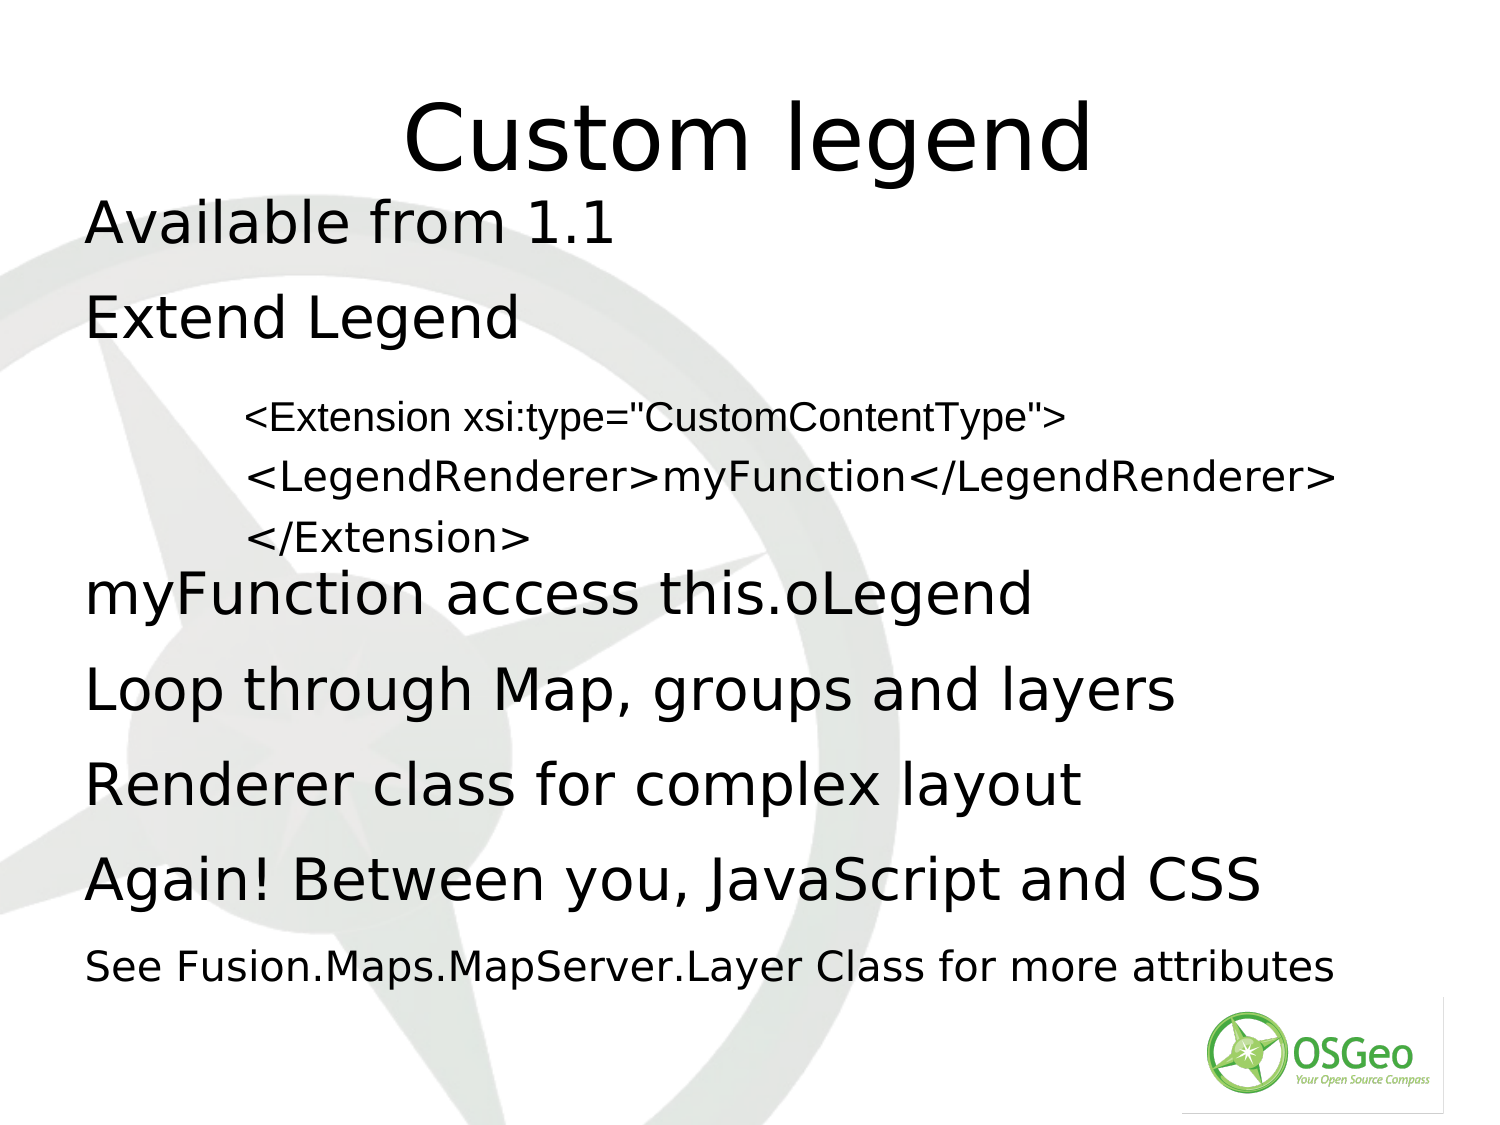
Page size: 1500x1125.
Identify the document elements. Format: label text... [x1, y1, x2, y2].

picture [1181, 996, 1444, 1114]
title Custom legend [74, 44, 1425, 233]
list Available from 1.1 Extend Legend <Extension xsi:type="CustomContentType"> <LegendRenderer>myFunction</LegendRenderer> </Extension> myFunction access this.oLegend Loop through Map, groups and layers Renderer class for complex layout Again! Between you, JavaScript and CSS See Fusion.Maps.MapServer.Layer Class for more attributes [67, 190, 1418, 1034]
picture [0, 174, 976, 1125]
